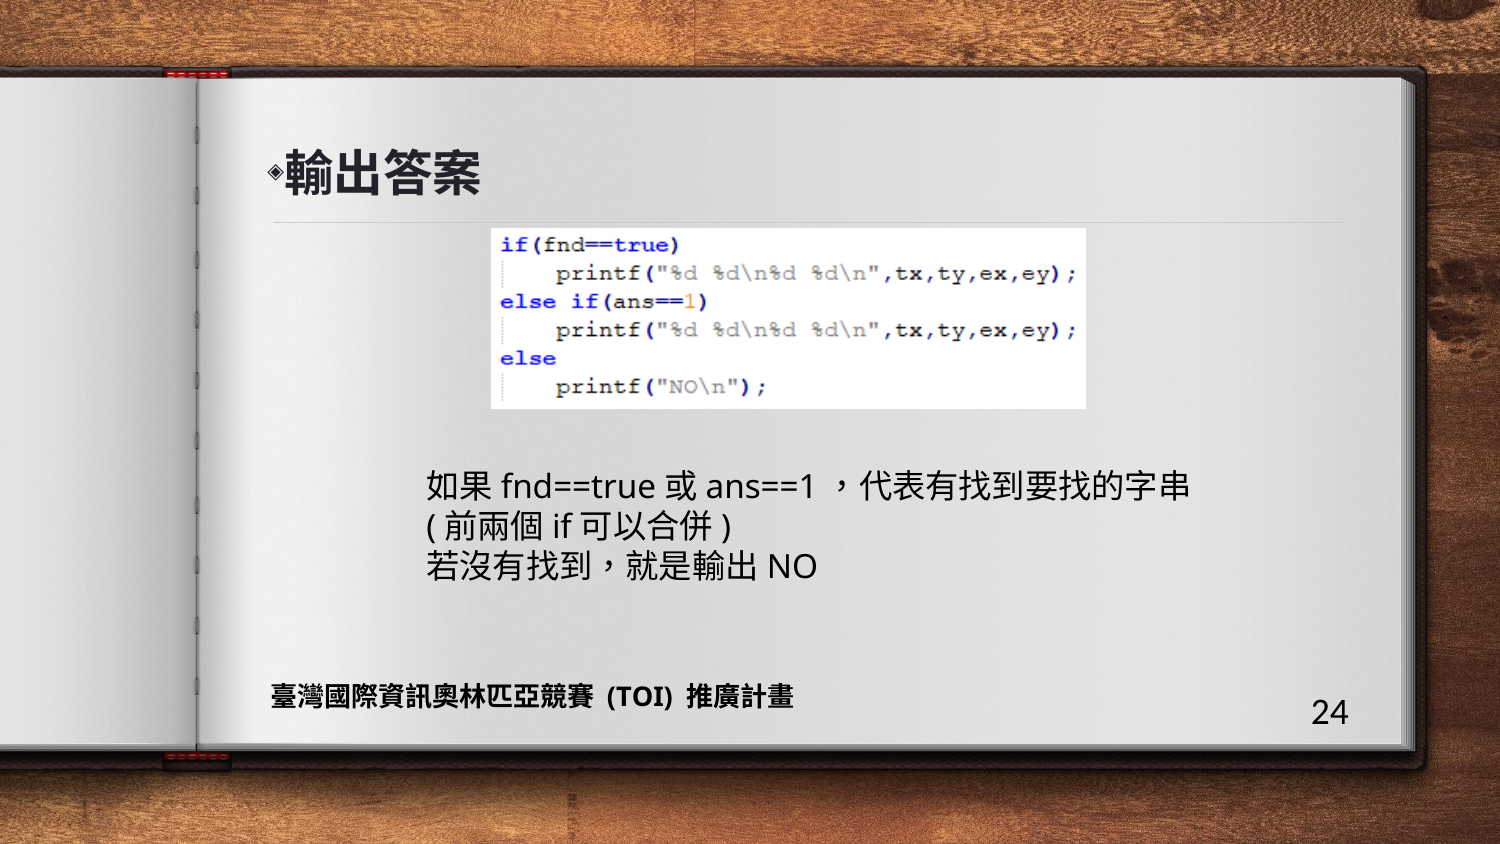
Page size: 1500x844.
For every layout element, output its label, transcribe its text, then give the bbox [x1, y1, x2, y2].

list 輸出答案 [252, 126, 1194, 216]
text_box 如果fnd==true或ans==1，代表有找到要找的字串 (前兩個if可以合併) 若沒有找到，就是輸出NO [411, 457, 1500, 595]
picture [491, 228, 1086, 409]
text_box 23 [1295, 672, 1386, 737]
